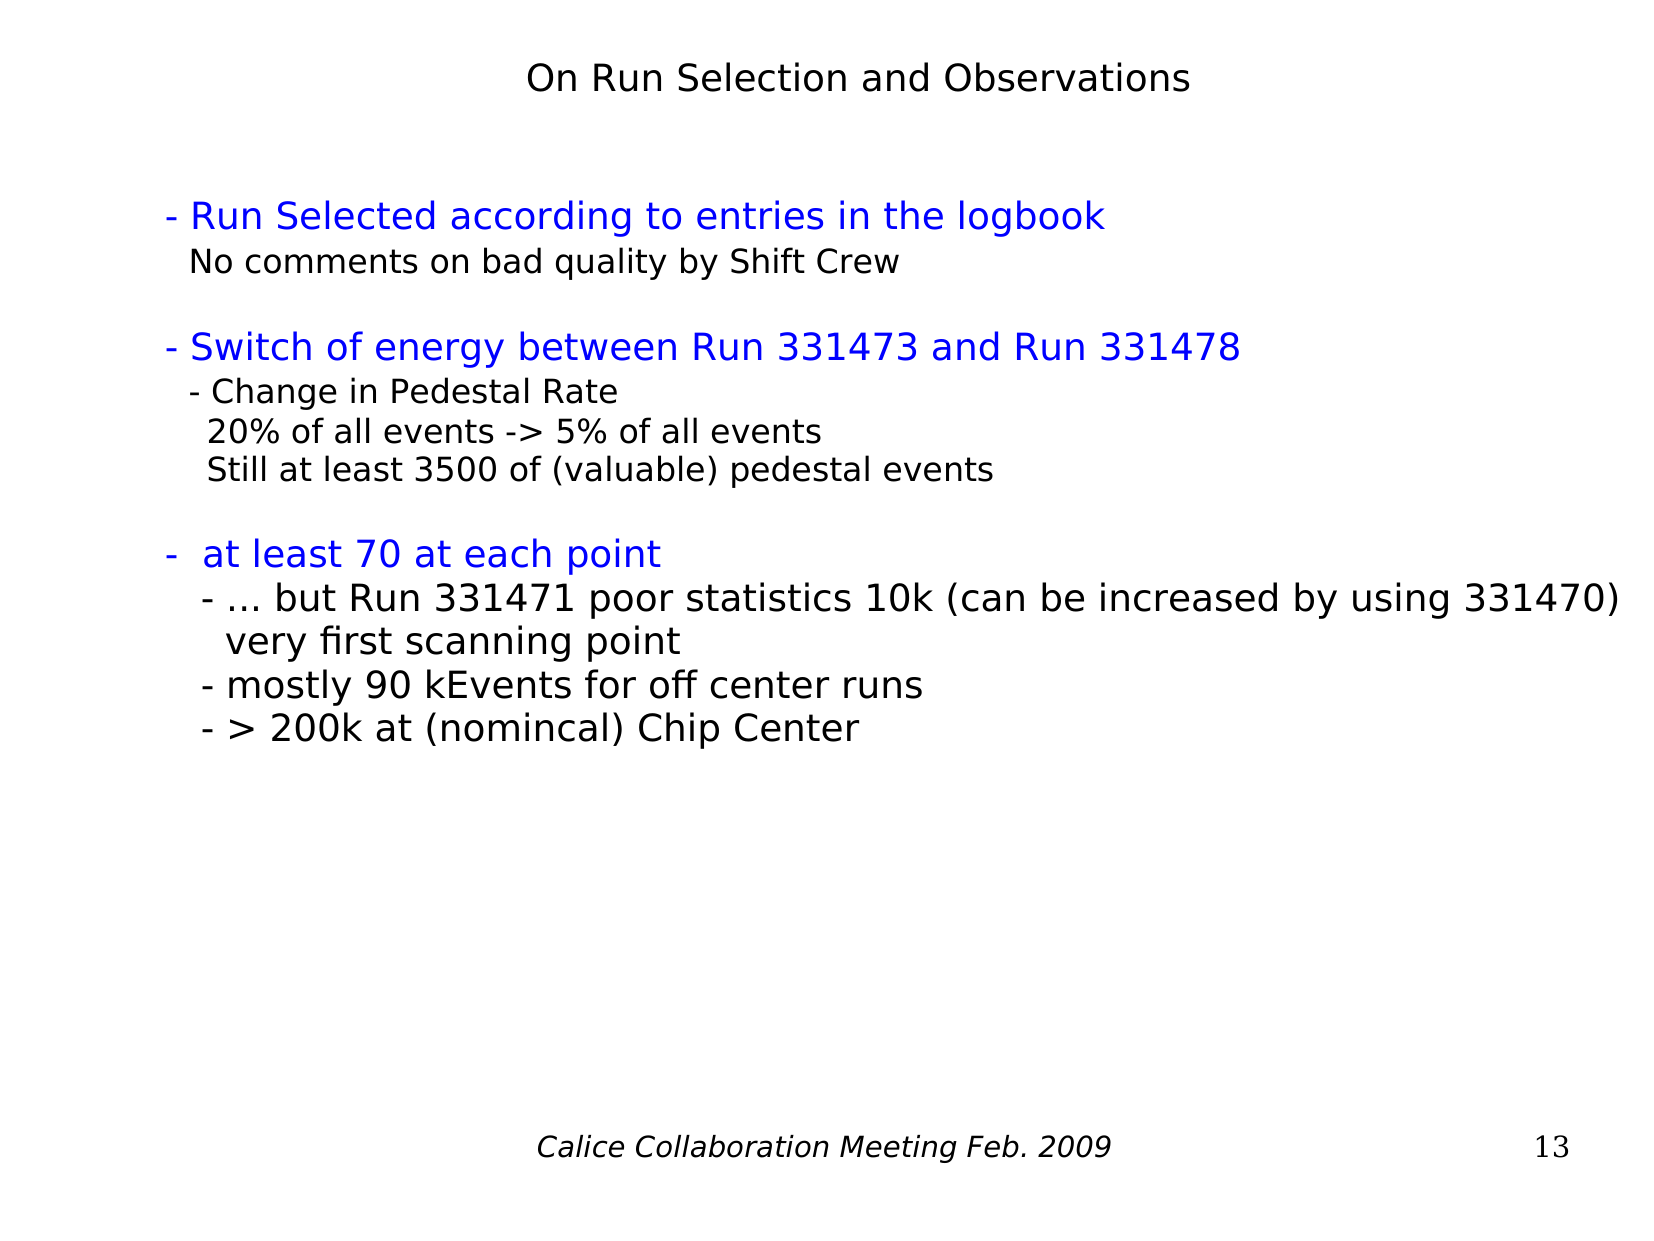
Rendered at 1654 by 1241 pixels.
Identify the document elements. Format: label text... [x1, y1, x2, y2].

text_box - Run Selected according to entries in the logbook No comments on bad quality by Shift Crew - Switch of energy between Run 331473 and Run 331478 - Change in Pedestal Rate 20% of all events -> 5% of all events Still at least 3500 of (valuable) pedestal events - at least 70 at each point - ... but Run 331471 poor statistics 10k (can be increased by using 331470) very first scanning point - mostly 90 kEvents for off center runs - > 200k at (nomincal) Chip Center [150, 187, 1620, 846]
text_box On Run Selection and Observations [511, 49, 1194, 108]
